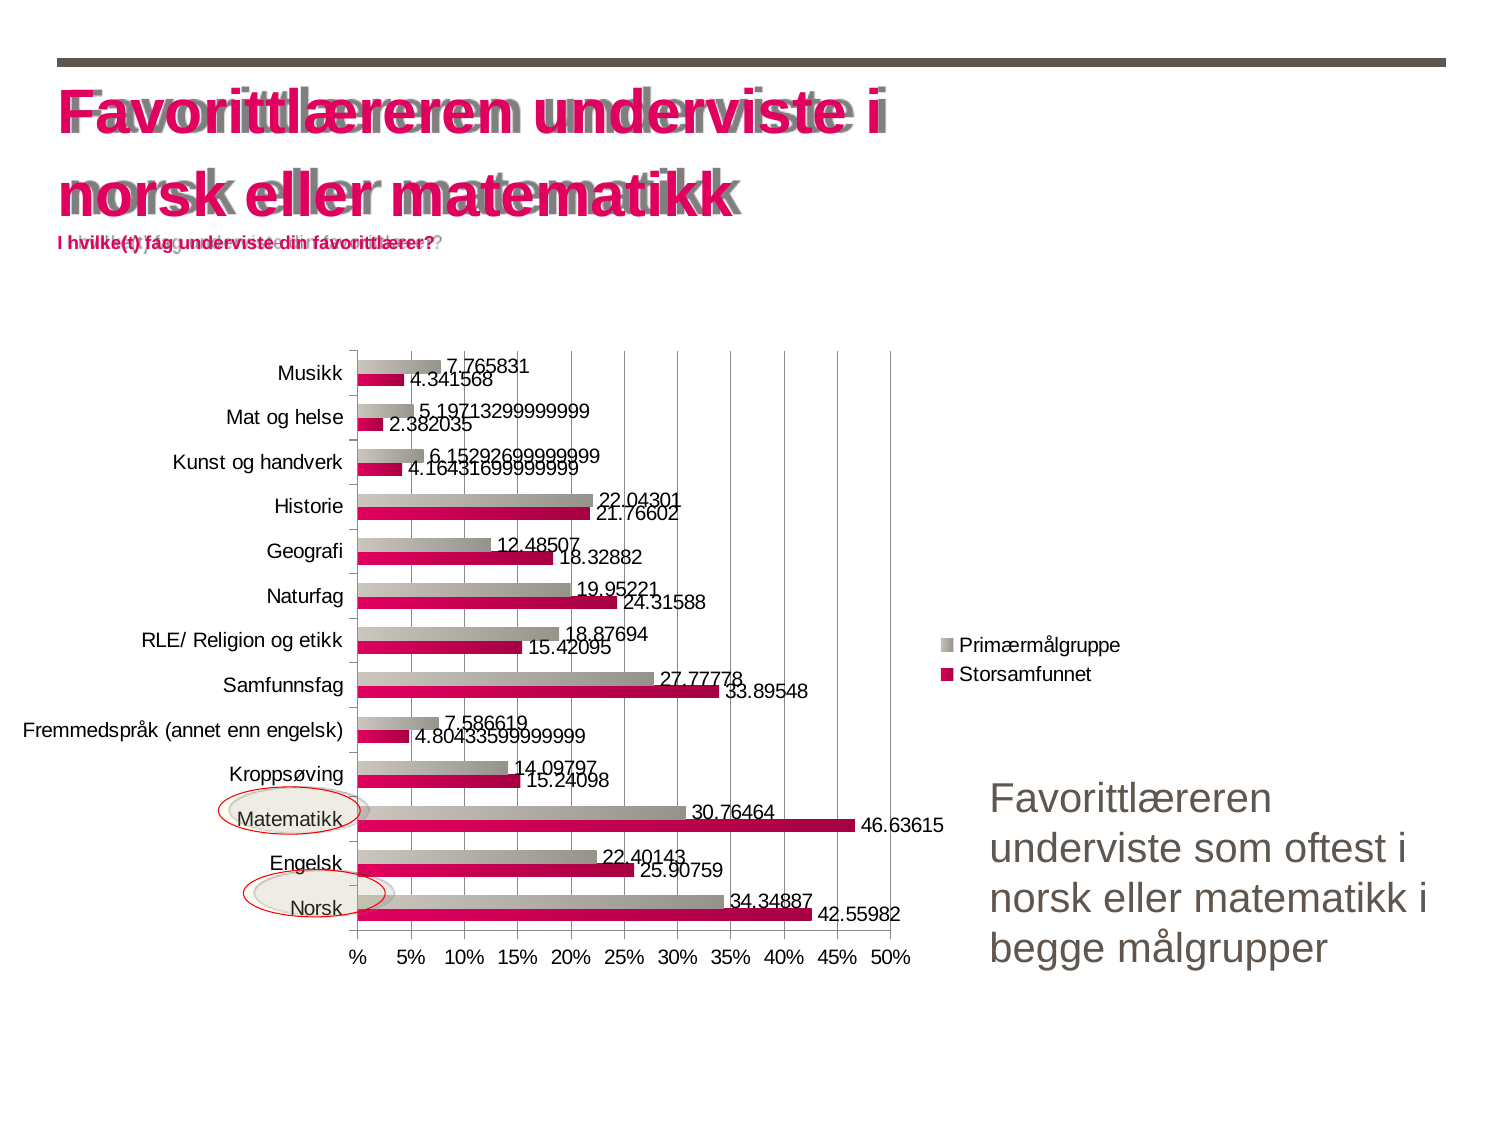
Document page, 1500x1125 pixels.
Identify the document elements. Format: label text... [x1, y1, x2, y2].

text_box Favorittlæreren underviste som oftest i norsk eller matematikk i begge målgrupper [974, 763, 1447, 981]
text_box [218, 786, 361, 835]
title Favorittlæreren underviste i norsk eller matematikk I hvilke(t) fag underviste din favorittlærer? [57, 64, 939, 232]
text_box [243, 869, 386, 917]
chart [0, 338, 1140, 982]
